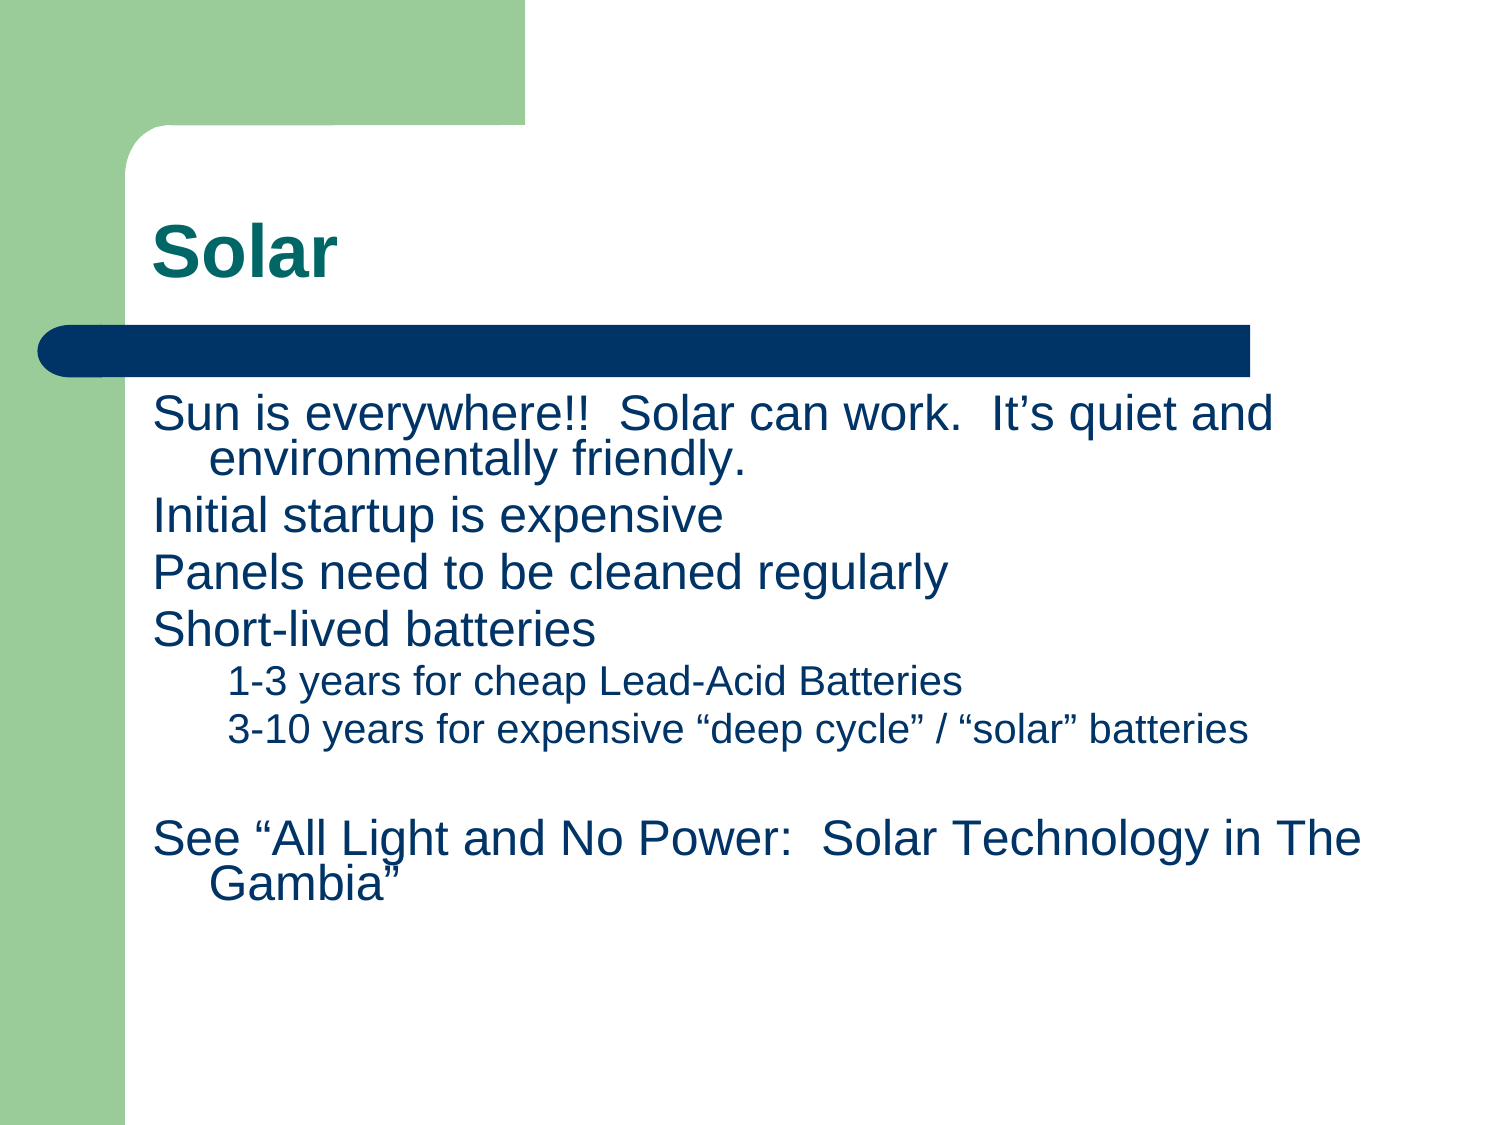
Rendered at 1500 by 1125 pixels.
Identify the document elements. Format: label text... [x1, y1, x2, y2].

title Solar [136, 136, 1414, 301]
list Sun is everywhere!! Solar can work. It’s quiet and environmentally friendly. Initial startup is expensive Panels need to be cleaned regularly Short-lived batteries 1-3 years for cheap Lead-Acid Batteries 3-10 years for expensive “deep cycle” / “solar” batteries See “All Light and No Power: Solar Technology in The Gambia” [137, 387, 1400, 999]
